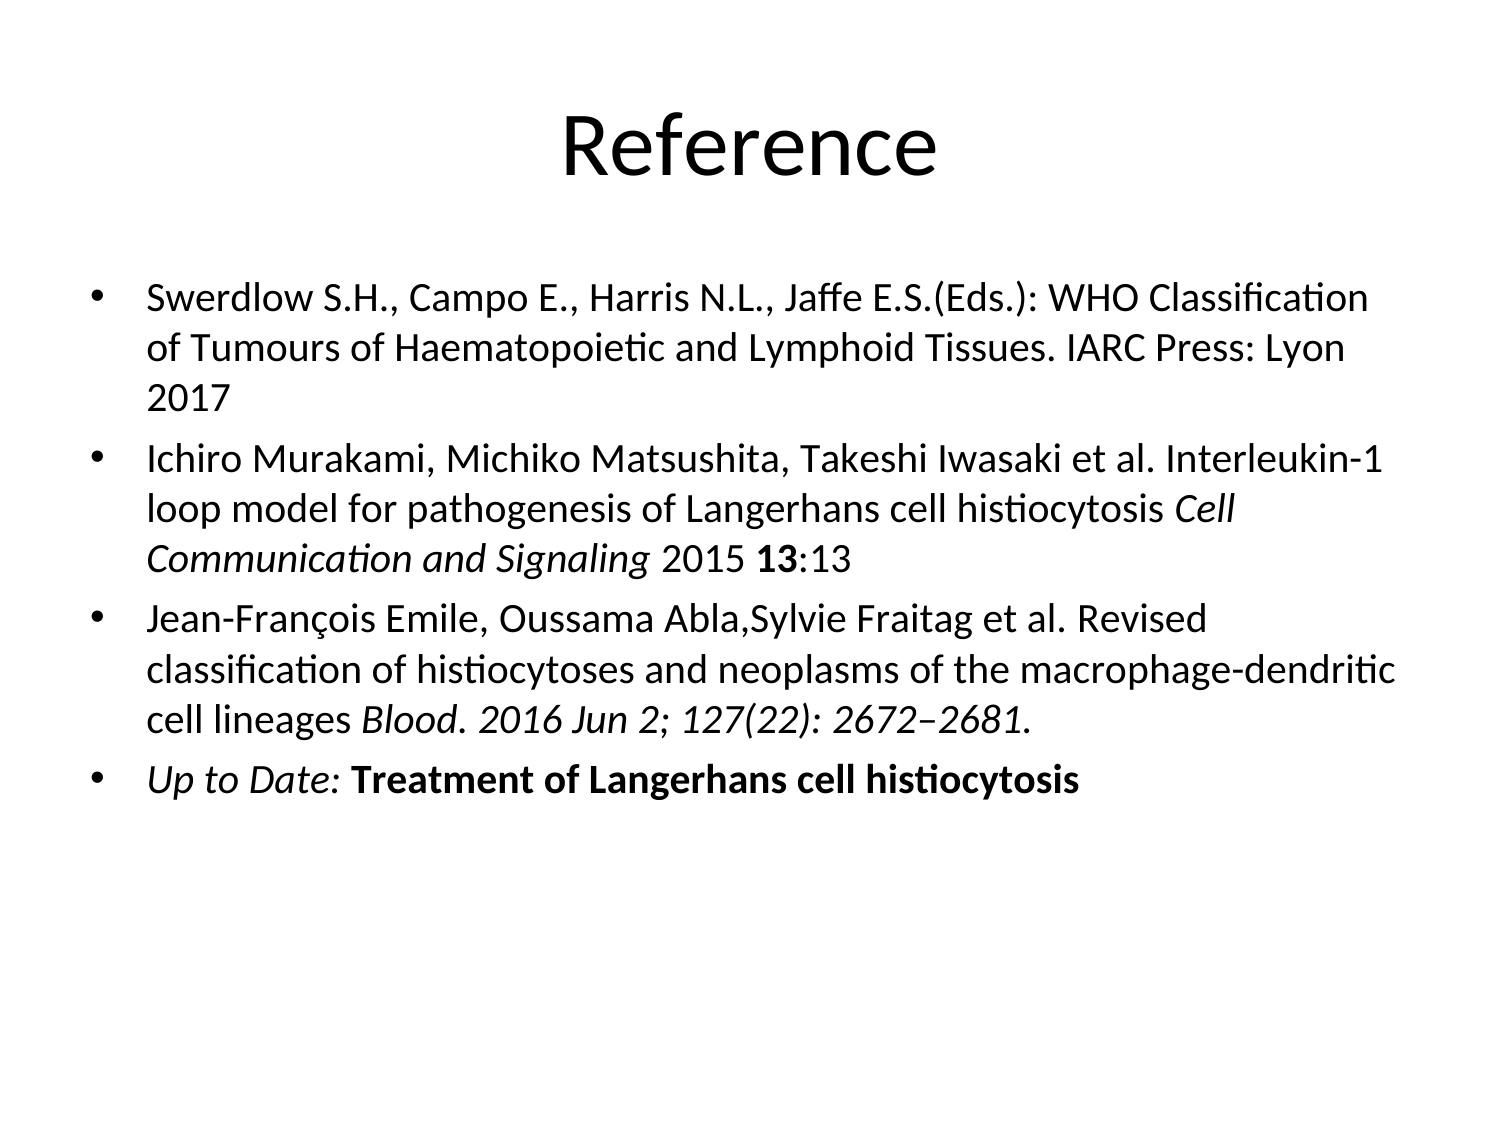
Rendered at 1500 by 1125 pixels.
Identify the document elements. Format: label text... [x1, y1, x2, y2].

title Reference [75, 45, 1426, 233]
list Swerdlow S.H., Campo E., Harris N.L., Jaffe E.S.(Eds.): WHO Classification of Tumours of Haematopoietic and Lymphoid Tissues. IARC Press: Lyon 2017 Ichiro Murakami, Michiko Matsushita, Takeshi Iwasaki et al. Interleukin-1 loop model for pathogenesis of Langerhans cell histiocytosis Cell Communication and Signaling 2015 13:13 Jean-François Emile, Oussama Abla,Sylvie Fraitag et al. Revised classification of histiocytoses and neoplasms of the macrophage-dendritic cell lineages Blood. 2016 Jun 2; 127(22): 2672–2681. Up to Date: Treatment of Langerhans cell histiocytosis [75, 262, 1426, 1005]
